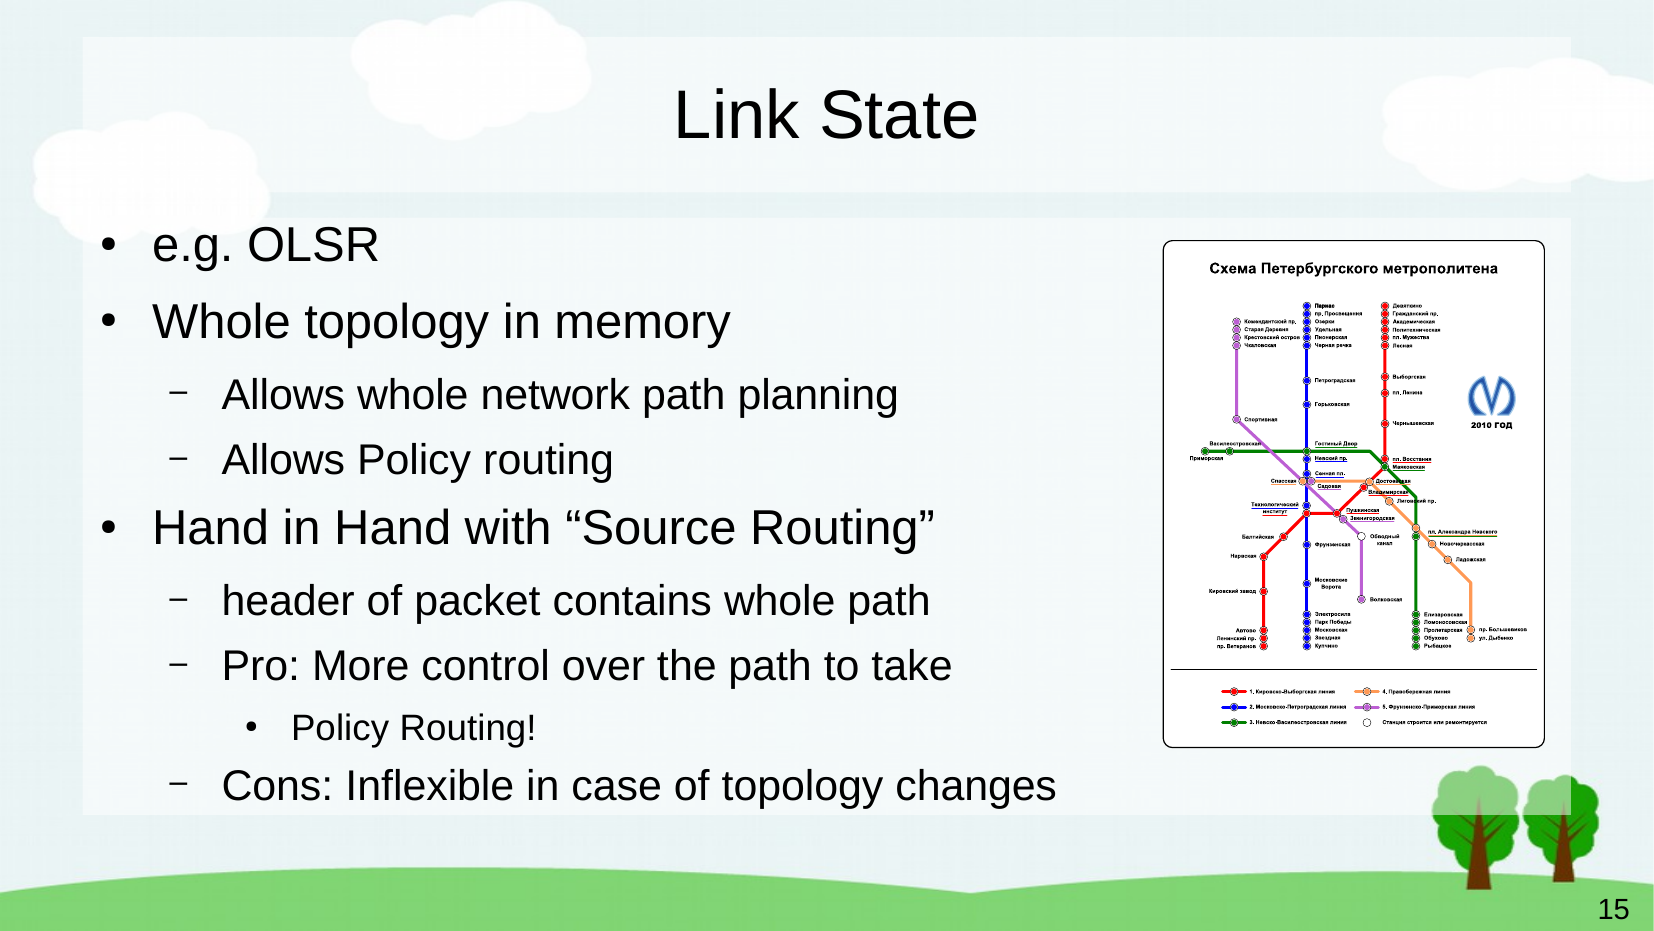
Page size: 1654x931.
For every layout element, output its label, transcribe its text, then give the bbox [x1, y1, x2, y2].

list e.g. OLSR Whole topology in memory Allows whole network path planning Allows Policy routing Hand in Hand with “Source Routing” header of packet contains whole path Pro: More control over the path to take Policy Routing! Cons: Inflexible in case of topology changes [82, 217, 1571, 815]
picture [0, 0, 1654, 931]
title Link State [82, 37, 1571, 193]
